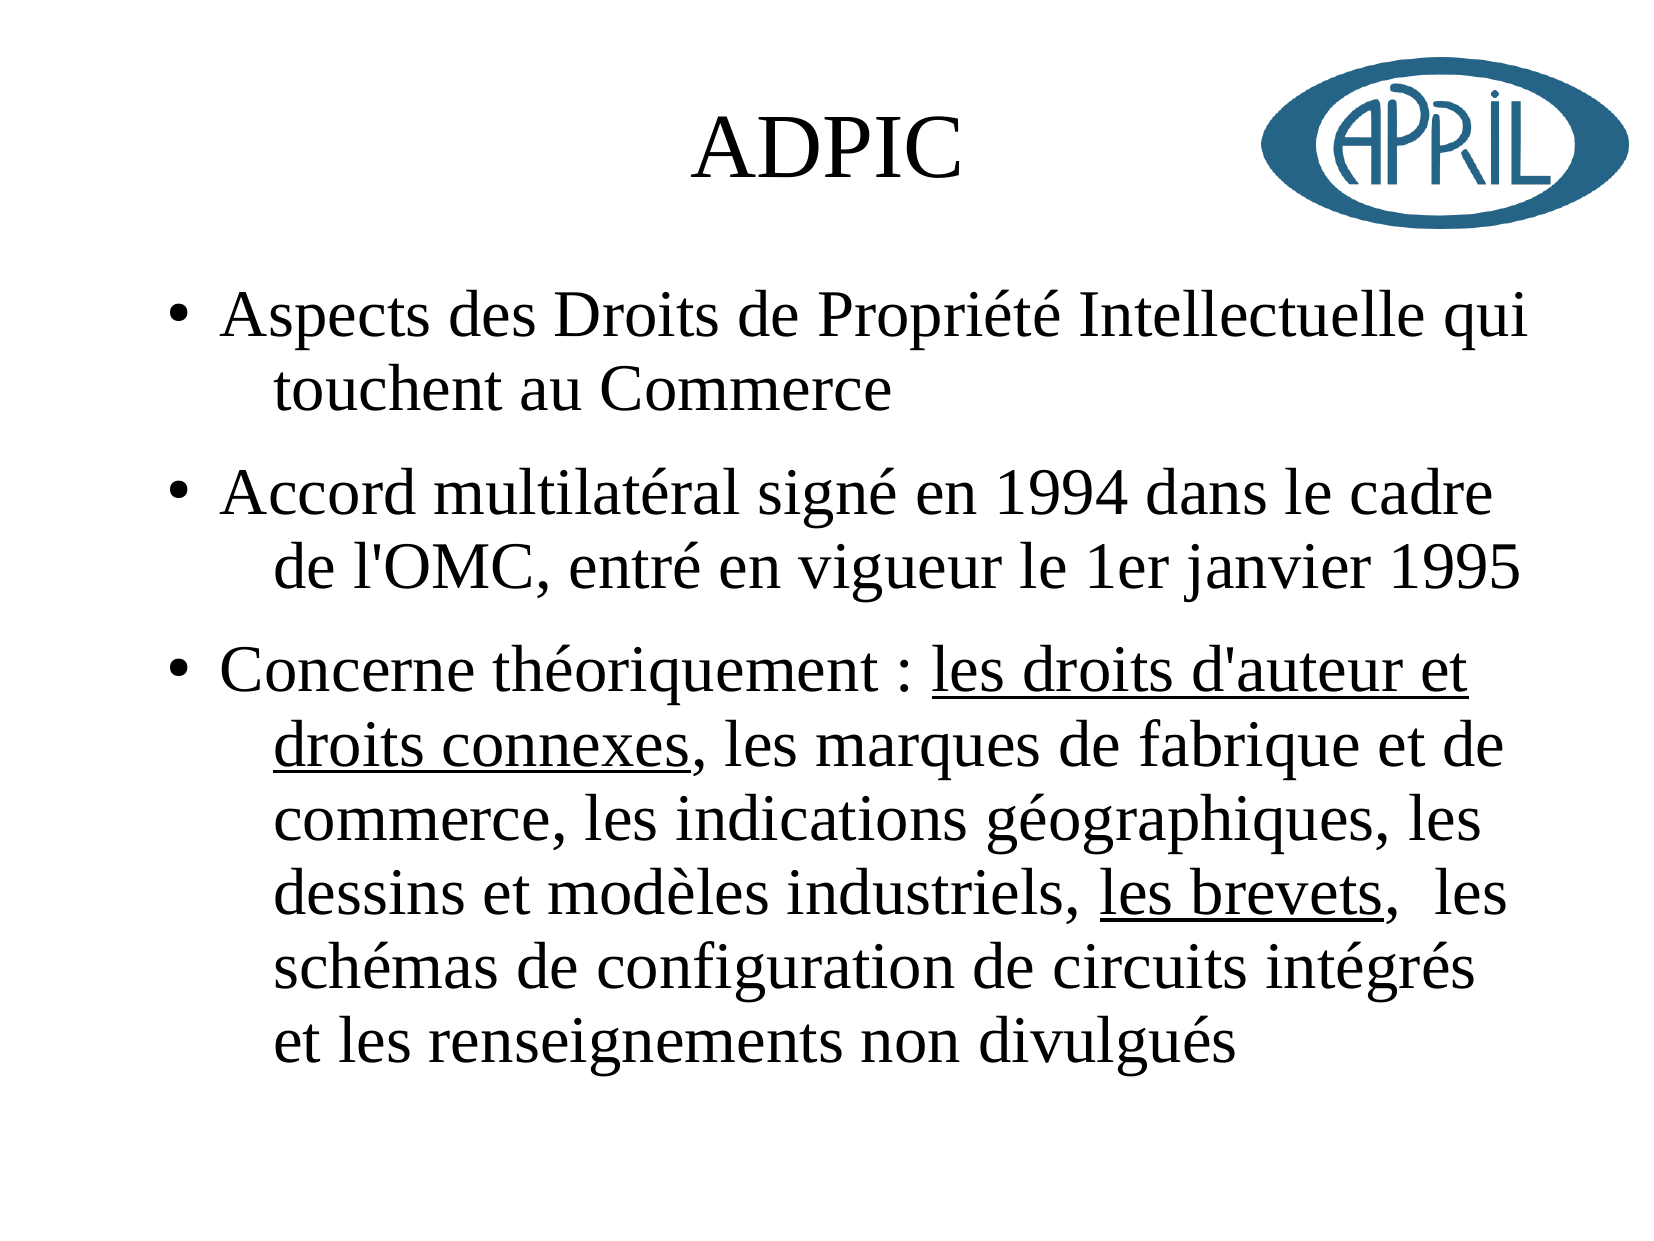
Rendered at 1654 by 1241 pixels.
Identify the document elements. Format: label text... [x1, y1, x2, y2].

list Aspects des Droits de Propriété Intellectuelle qui touchent au Commerce Accord multilatéral signé en 1994 dans le cadre de l'OMC, entré en vigueur le 1er janvier 1995 Concerne théoriquement : les droits d'auteur et droits connexes, les marques de fabrique et de commerce, les indications géographiques, les dessins et modèles industriels, les brevets, les schémas de configuration de circuits intégrés et les renseignements non divulgués [131, 277, 1544, 1145]
title ADPIC [123, 77, 1532, 216]
picture [1261, 57, 1629, 229]
